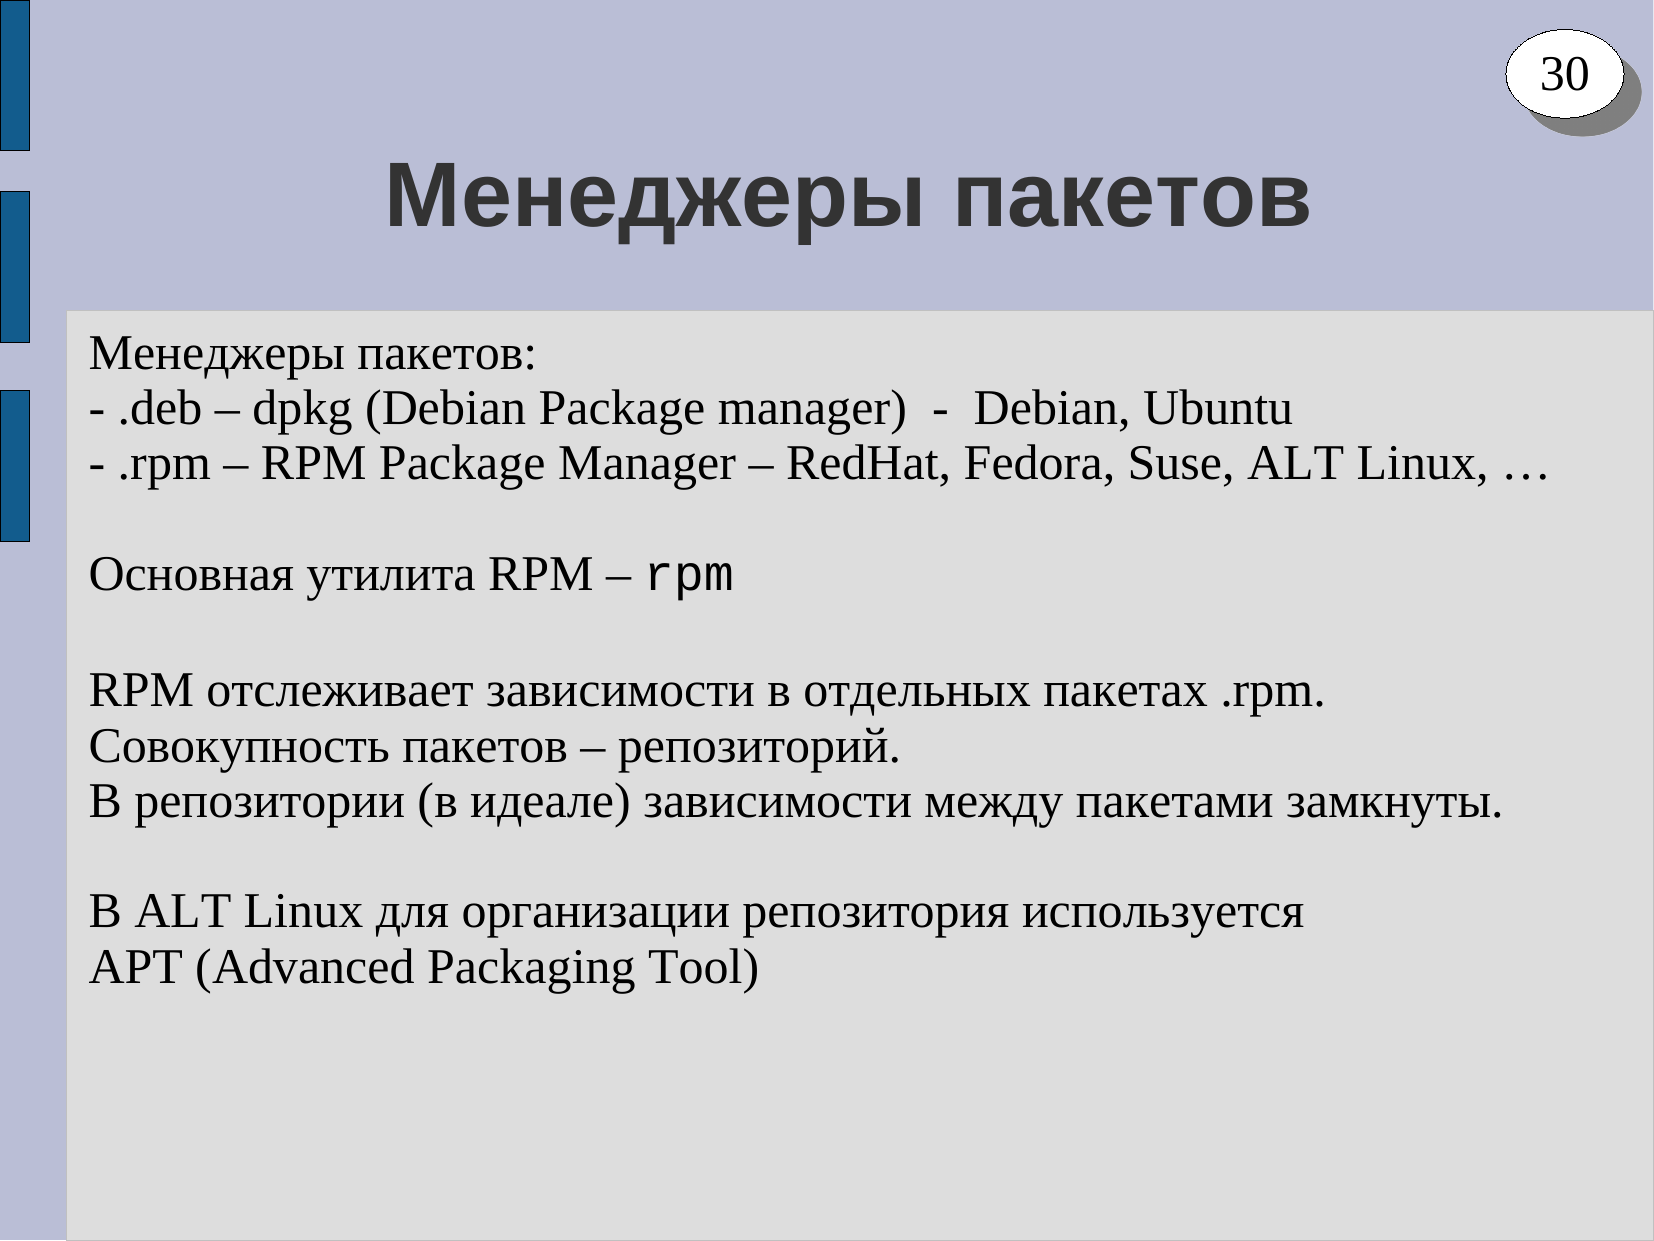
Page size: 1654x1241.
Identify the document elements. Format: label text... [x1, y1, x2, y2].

text_box Менеджеры пакетов: - .deb – dpkg (Debian Package manager) - Debian, Ubuntu - .rpm – RPM Package Manager – RedHat, Fedora, Suse, ALT Linux, … Основная утилита RPM – rpm RPM отслеживает зависимости в отдельных пакетах .rpm. Совокупность пакетов – репозиторий. В репозитории (в идеале) зависимости между пакетами замкнуты. В ALT Linux для организации репозитория используется APT (Advanced Packaging Tool) [88, 324, 1552, 1050]
text_box 30 [1505, 29, 1625, 119]
title Менеджеры пакетов [121, 91, 1534, 299]
